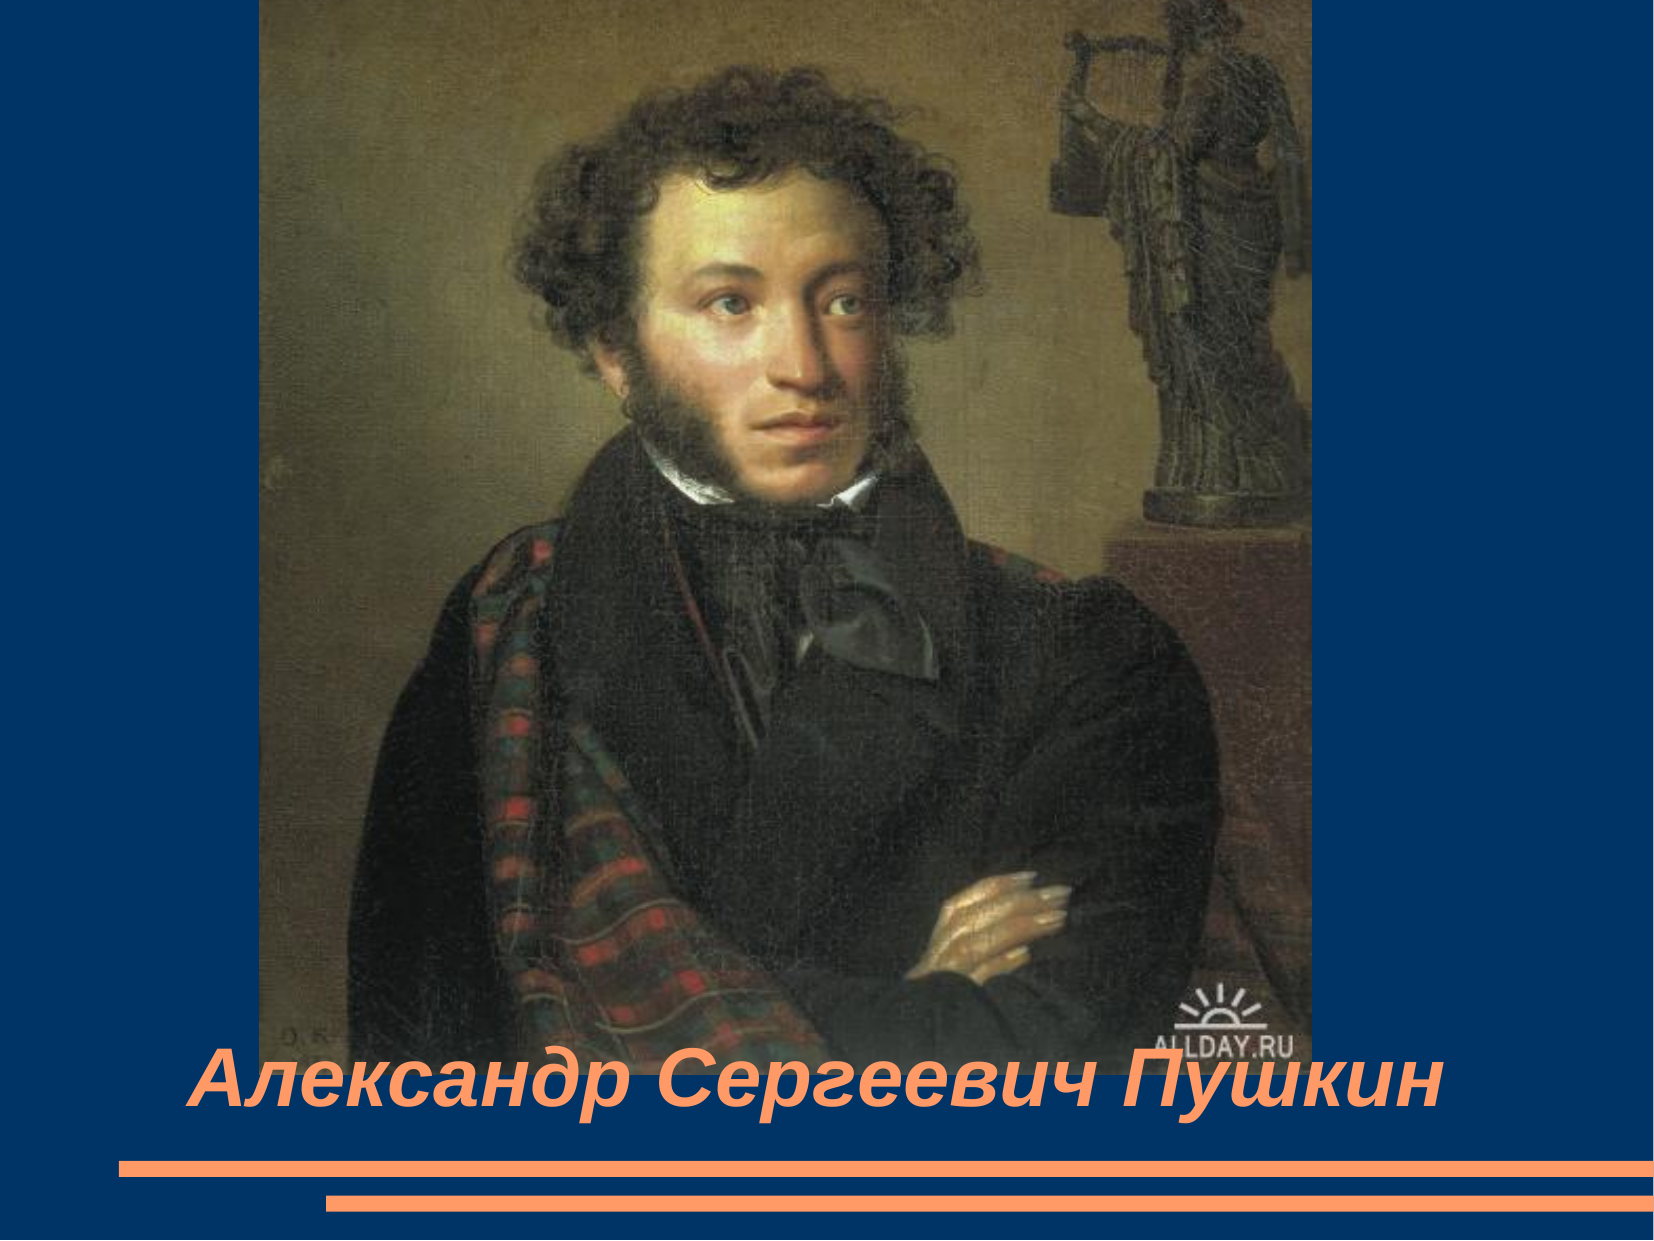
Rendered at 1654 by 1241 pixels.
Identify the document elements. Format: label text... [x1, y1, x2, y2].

title Александр Сергеевич Пушкин [94, 973, 1507, 1182]
picture [259, 0, 1312, 973]
